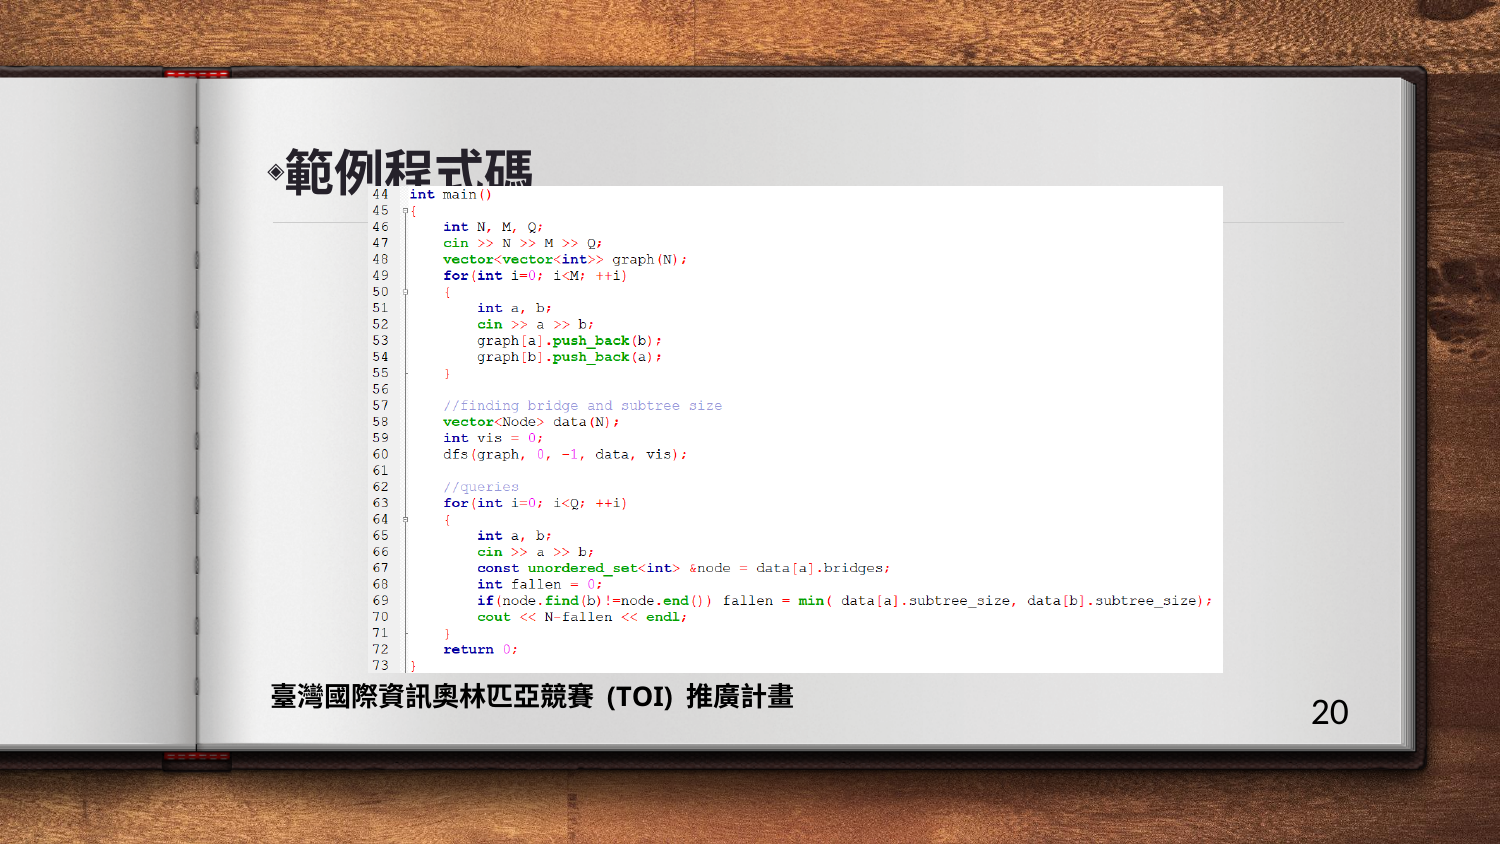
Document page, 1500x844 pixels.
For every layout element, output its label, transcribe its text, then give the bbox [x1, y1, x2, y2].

text_box [1295, 672, 1386, 737]
picture [368, 186, 1223, 673]
list 範例程式碼 [252, 126, 1194, 226]
